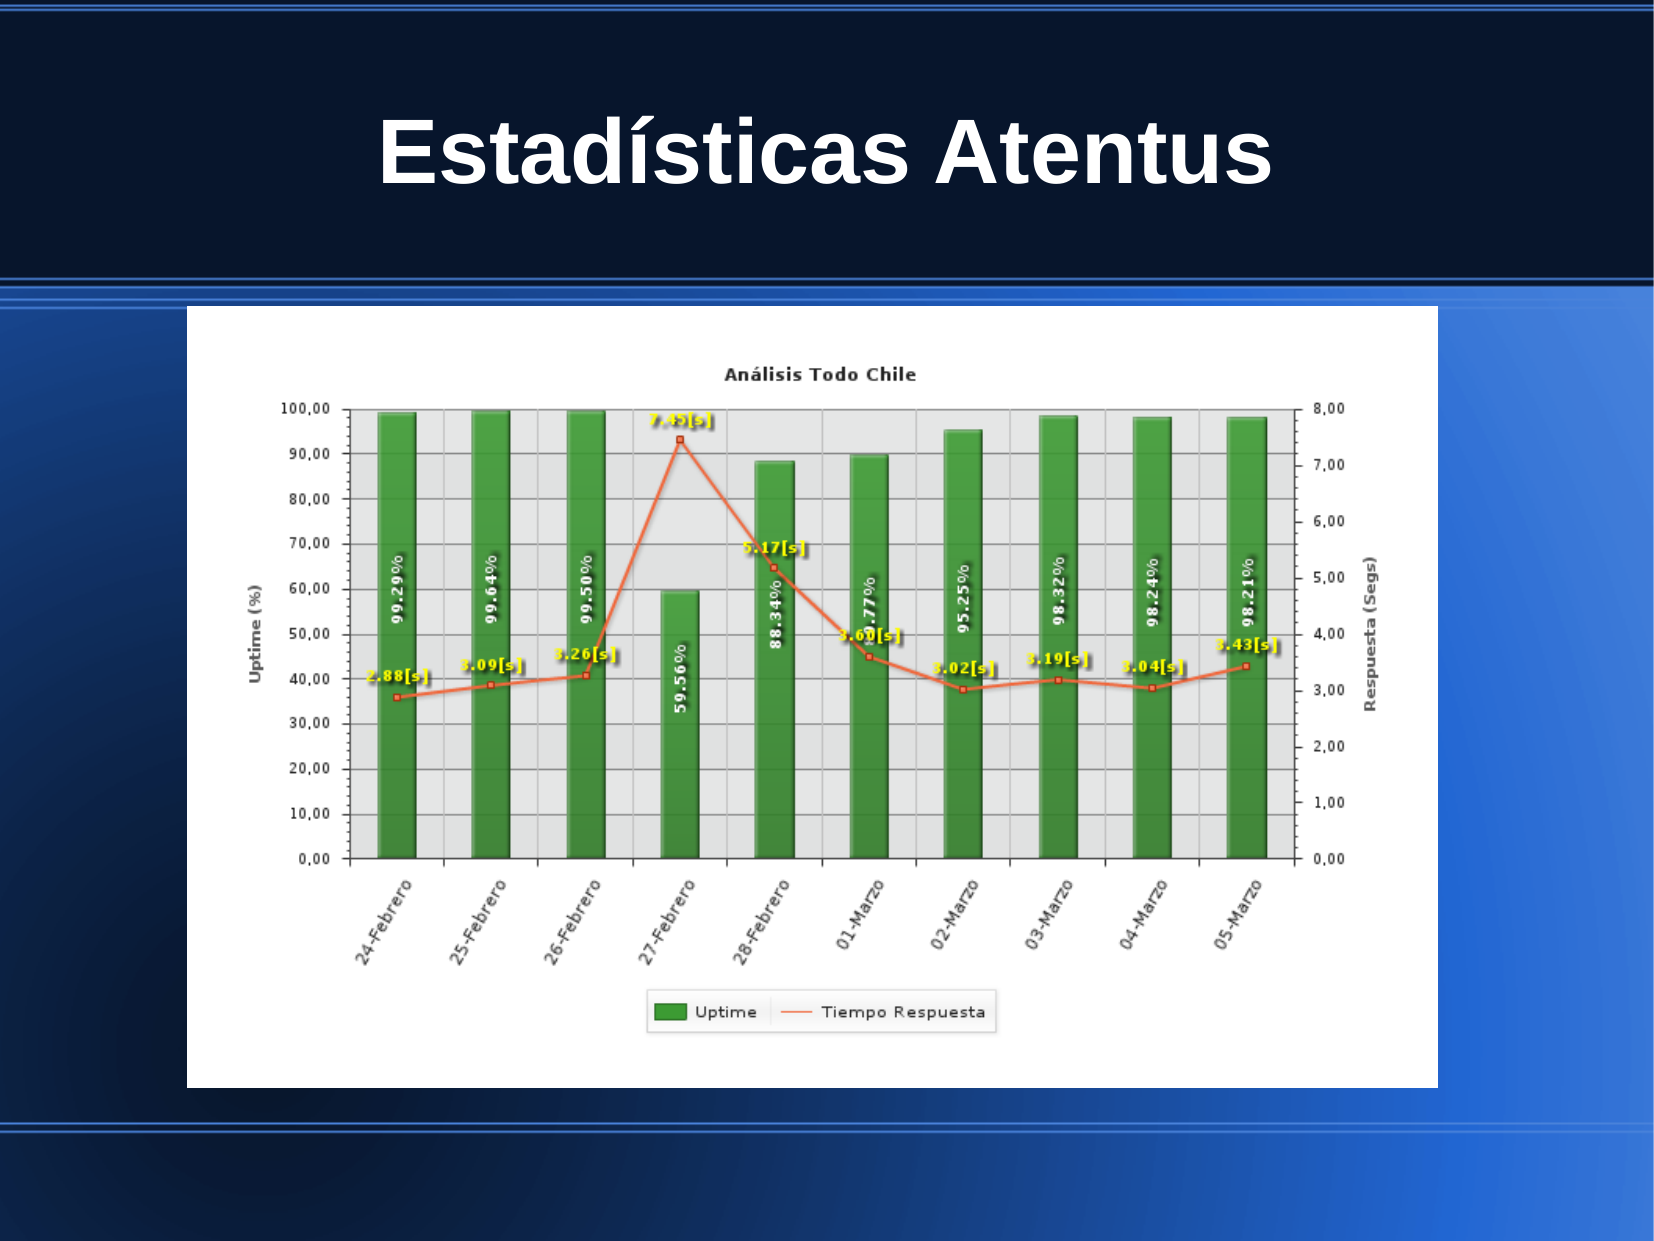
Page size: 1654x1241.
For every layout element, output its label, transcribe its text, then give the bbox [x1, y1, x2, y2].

title Estadísticas Atentus [82, 56, 1571, 249]
picture [0, 0, 1654, 1241]
